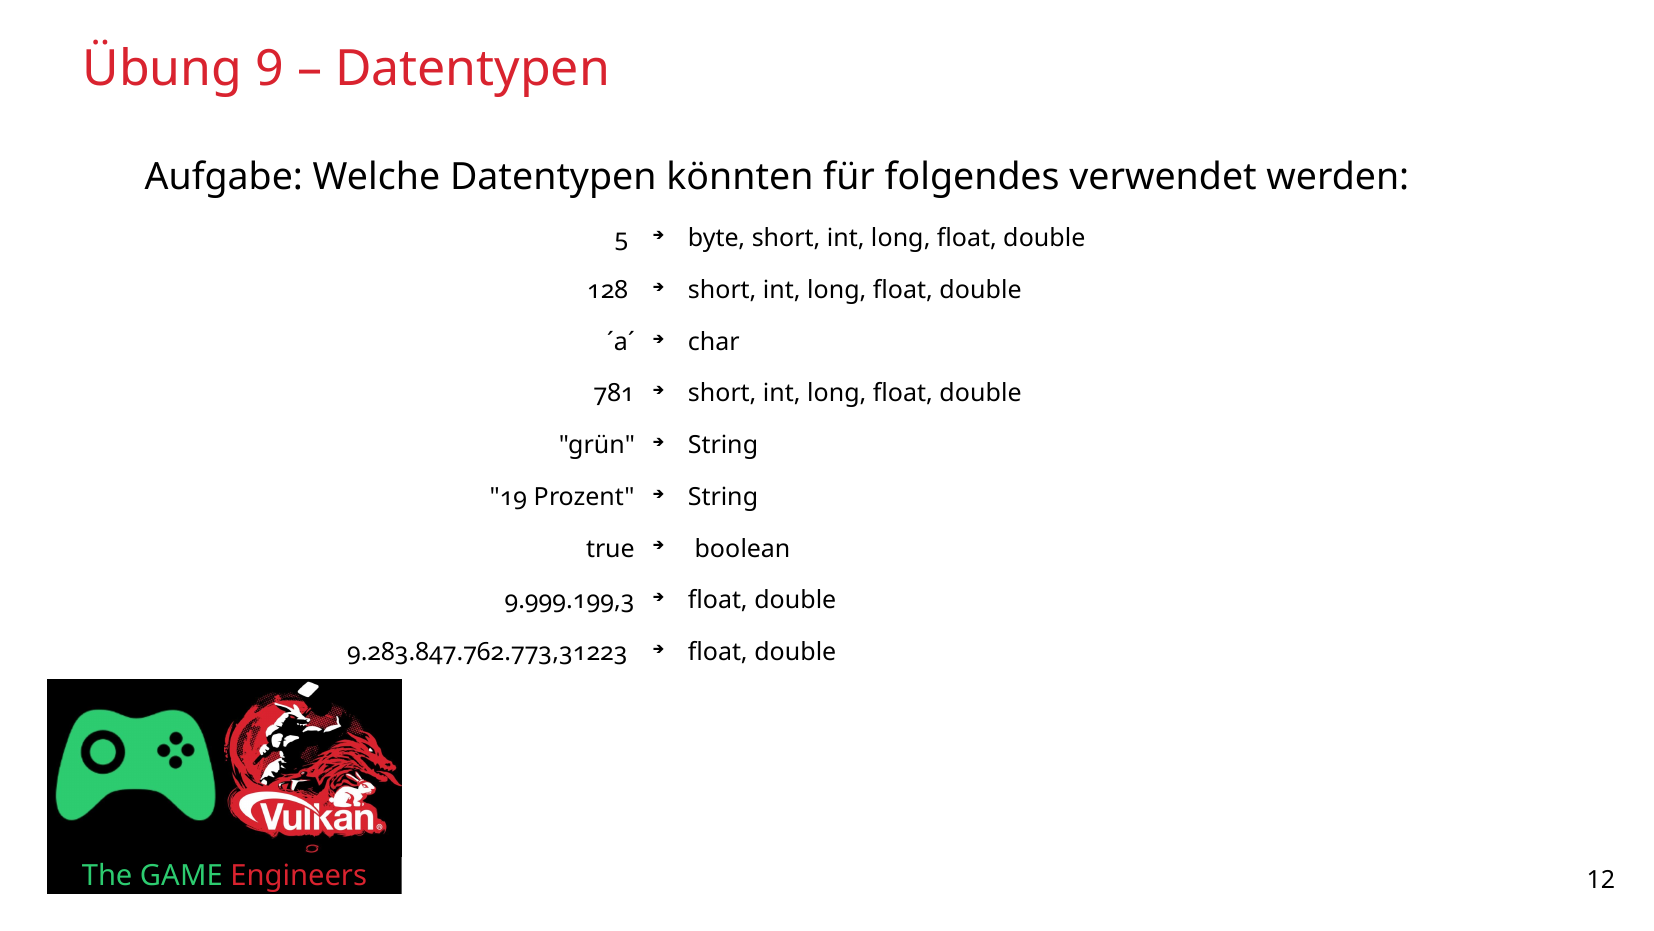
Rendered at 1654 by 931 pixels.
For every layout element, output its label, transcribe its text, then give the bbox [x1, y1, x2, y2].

picture [47, 679, 402, 857]
text_box 5 128 ´a´ 781 "grün" "19 Prozent" true 9.999.199,3 9.283.847.762.773,31223 [295, 212, 637, 633]
title Übung 9 – Datentypen [82, 36, 1571, 96]
text_box Aufgabe: Welche Datentypen könnten für folgendes verwendet werden: [129, 141, 1489, 201]
text_box byte, short, int, long, float, double short, int, long, float, double char short, int, long, float, double String String boolean float, double float, double [637, 212, 1182, 633]
